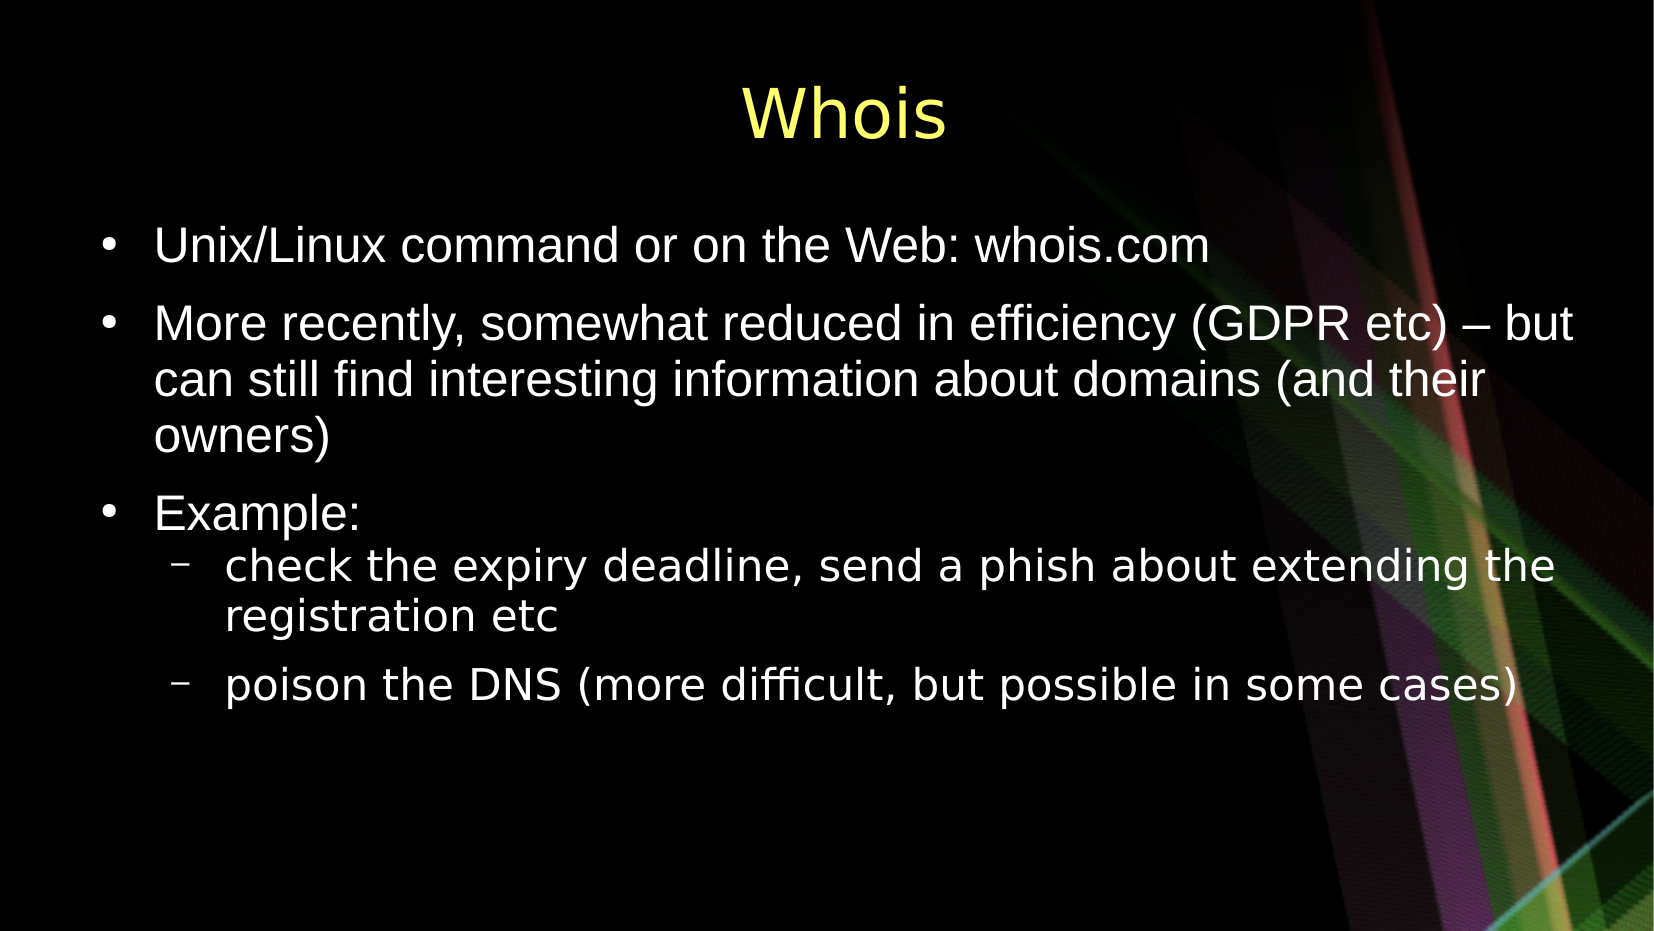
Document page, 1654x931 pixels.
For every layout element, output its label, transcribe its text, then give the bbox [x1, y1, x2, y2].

list Unix/Linux command or on the Web: whois.com More recently, somewhat reduced in efficiency (GDPR etc) – but can still find interesting information about domains (and their owners) Example: check the expiry deadline, send a phish about extending the registration etc poison the DNS (more difficult, but possible in some cases) [82, 217, 1607, 898]
picture [0, 0, 1654, 931]
title Whois [82, 37, 1607, 193]
